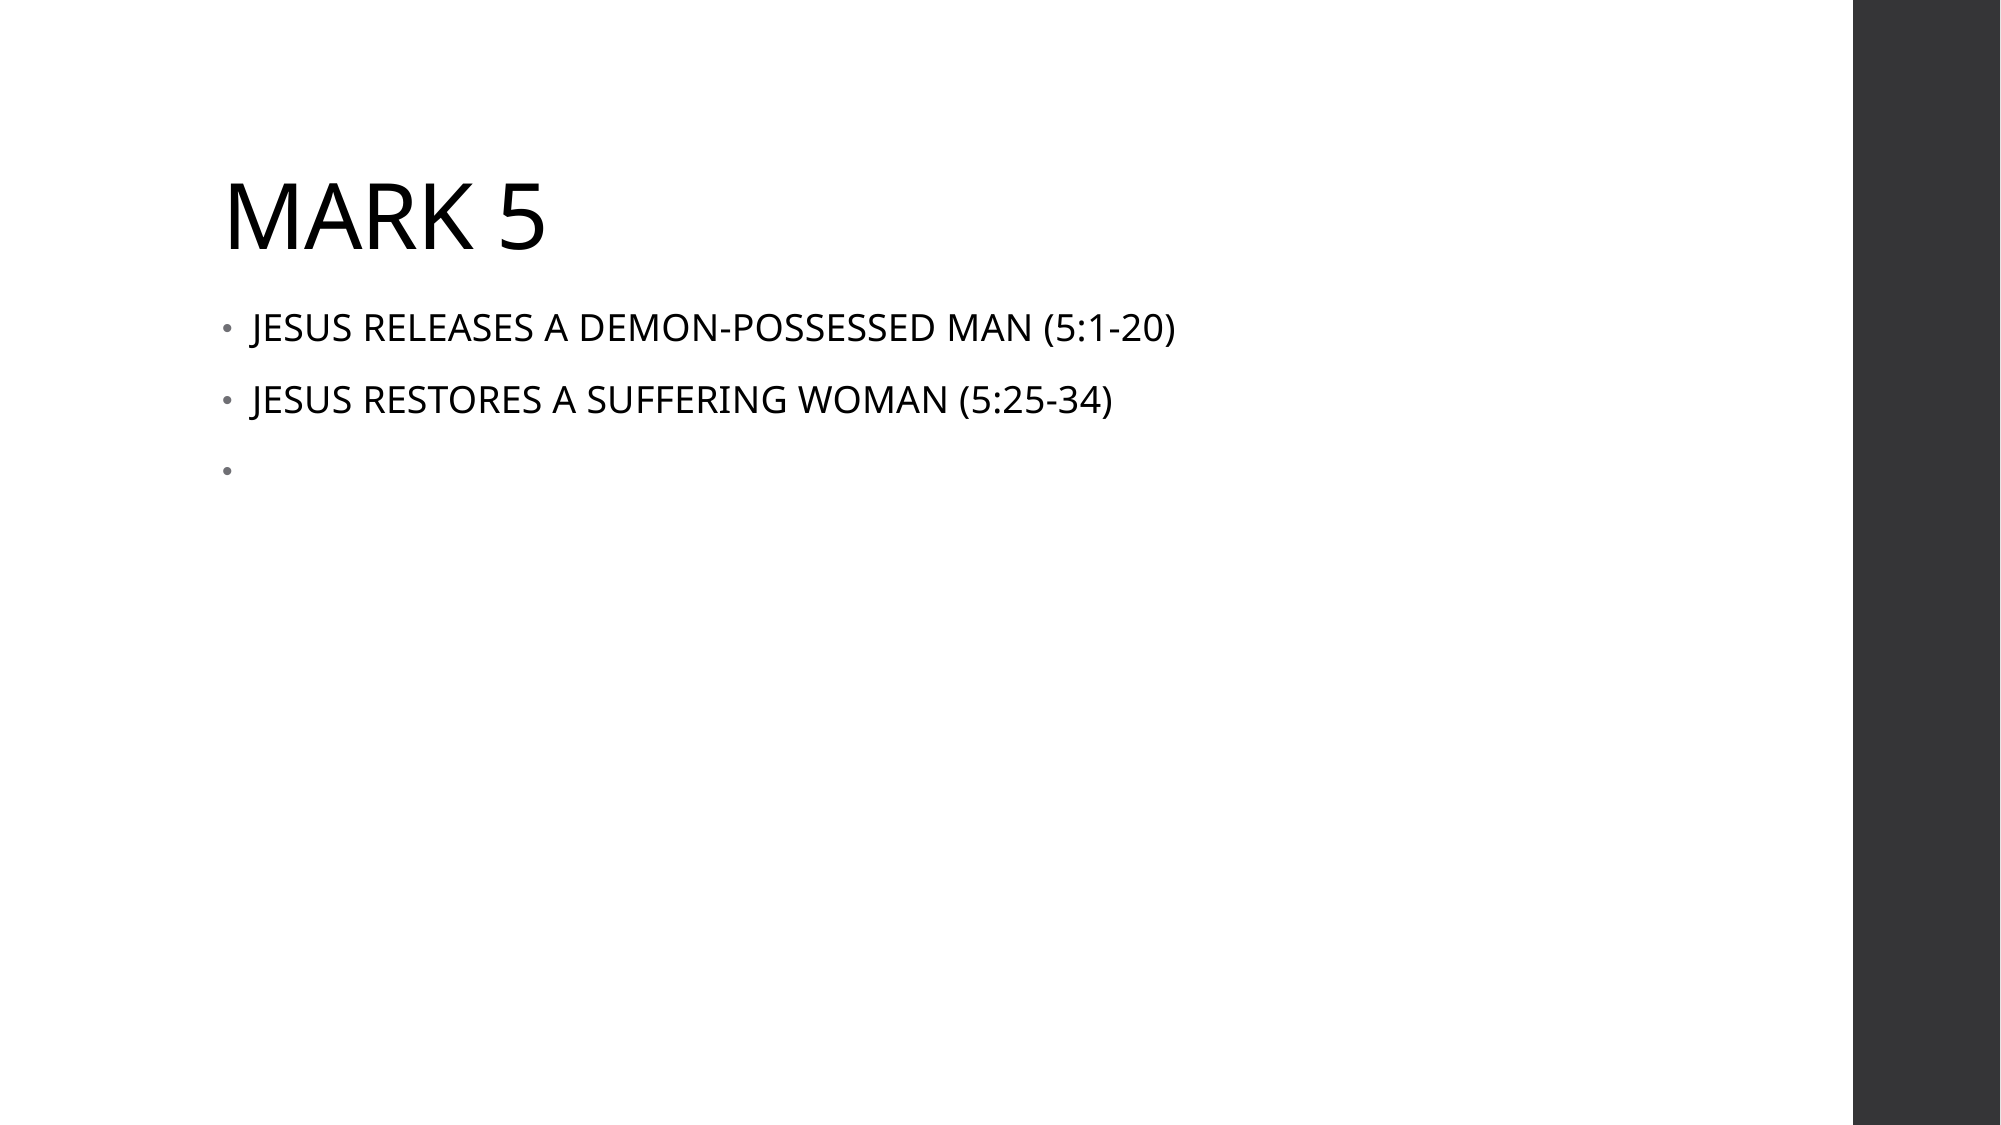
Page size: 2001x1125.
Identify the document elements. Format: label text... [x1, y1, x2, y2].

title MARK 5 [206, 60, 1797, 278]
list JESUS RELEASES A DEMON-POSSESSED MAN (5:1-20) JESUS RESTORES A SUFFERING WOMAN (5:25-34) [206, 299, 1617, 1014]
